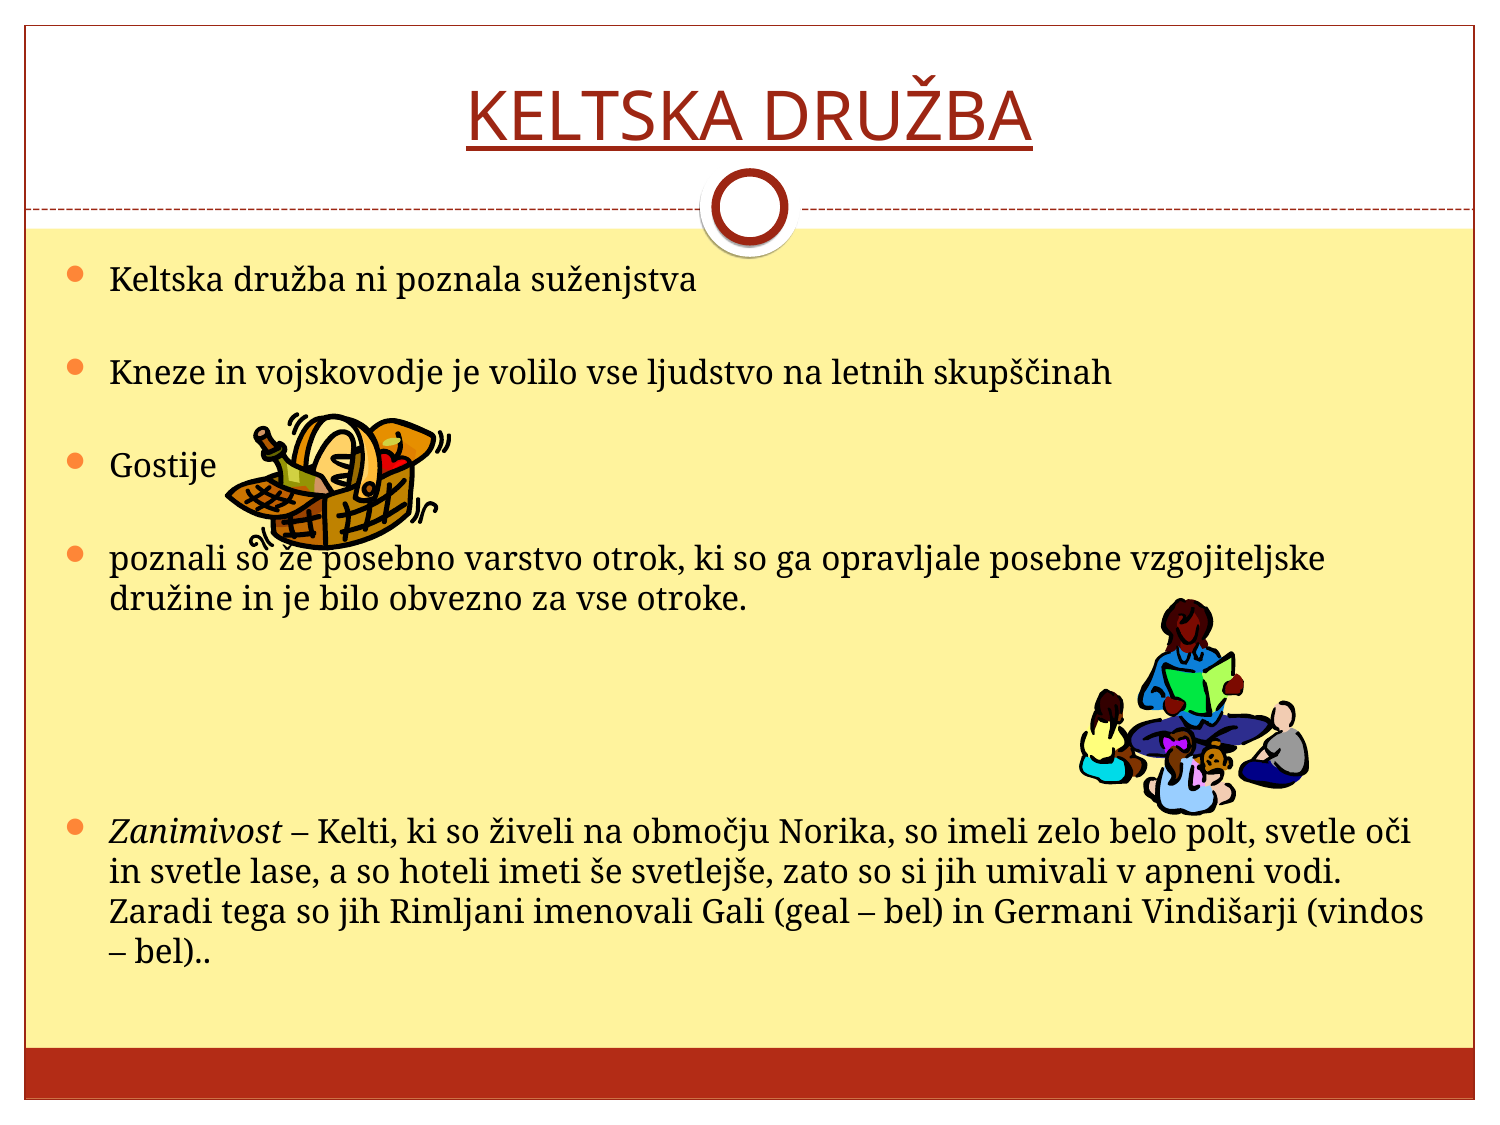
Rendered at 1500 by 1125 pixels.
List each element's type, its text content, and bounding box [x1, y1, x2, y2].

title KELTSKA DRUŽBA [49, 37, 1450, 162]
text_box [1079, 598, 1309, 816]
picture [222, 410, 454, 553]
list Keltska družba ni poznala suženjstva Kneze in vojskovodje je volilo vse ljudstvo na letnih skupščinah Gostije poznali so že posebno varstvo otrok, ki so ga opravljale posebne vzgojiteljske družine in je bilo obvezno za vse otroke. Zanimivost – Kelti, ki so živeli na območju Norika, so imeli zelo belo polt, svetle oči in svetle lase, a so hoteli imeti še svetlejše, zato so si jih umivali v apneni vodi. Zaradi tega so jih Rimljani imenovali Gali (geal – bel) in Germani Vindišarji (vindos – bel).. [49, 250, 1445, 1001]
